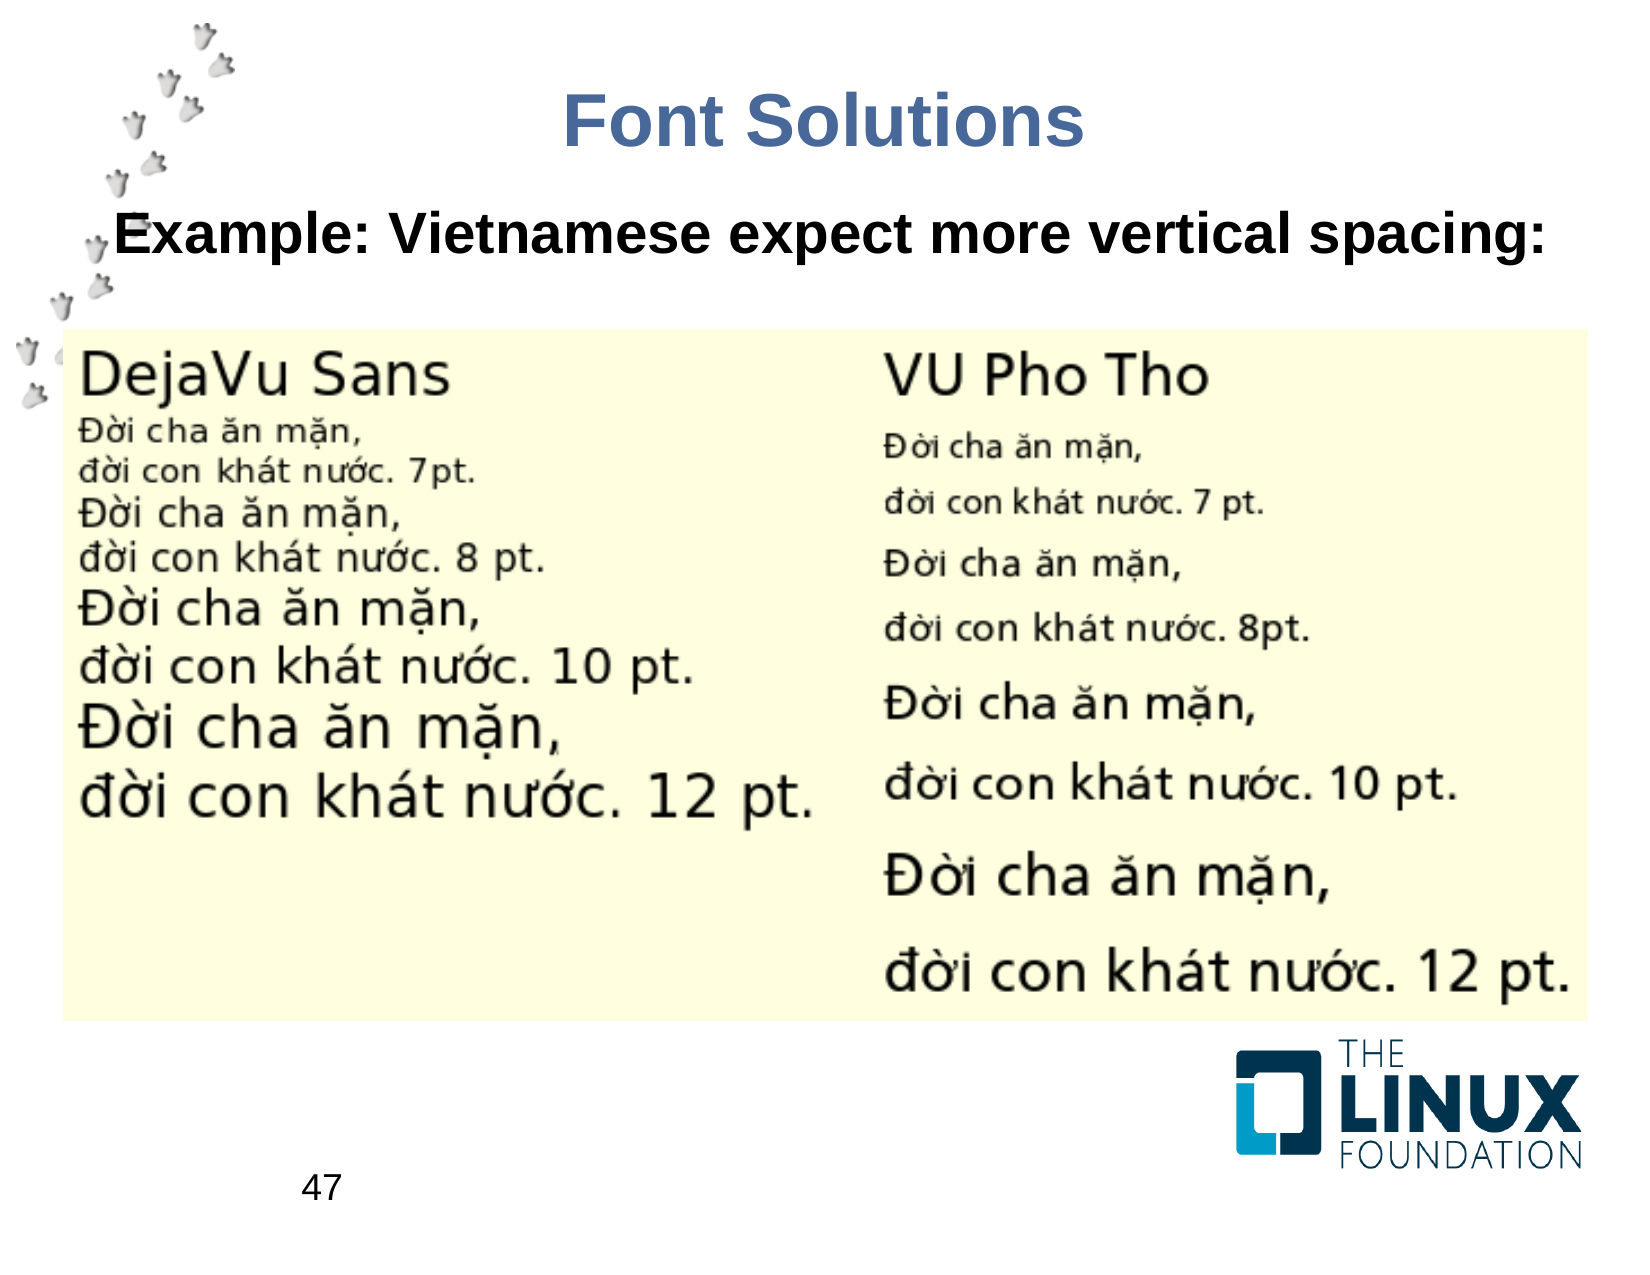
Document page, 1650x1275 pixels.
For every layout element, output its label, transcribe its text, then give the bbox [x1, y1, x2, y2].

picture [16, 23, 1613, 1200]
title Font Solutions [135, 63, 1515, 184]
text_box Example: Vietnamese expect more vertical spacing: [98, 198, 1599, 278]
